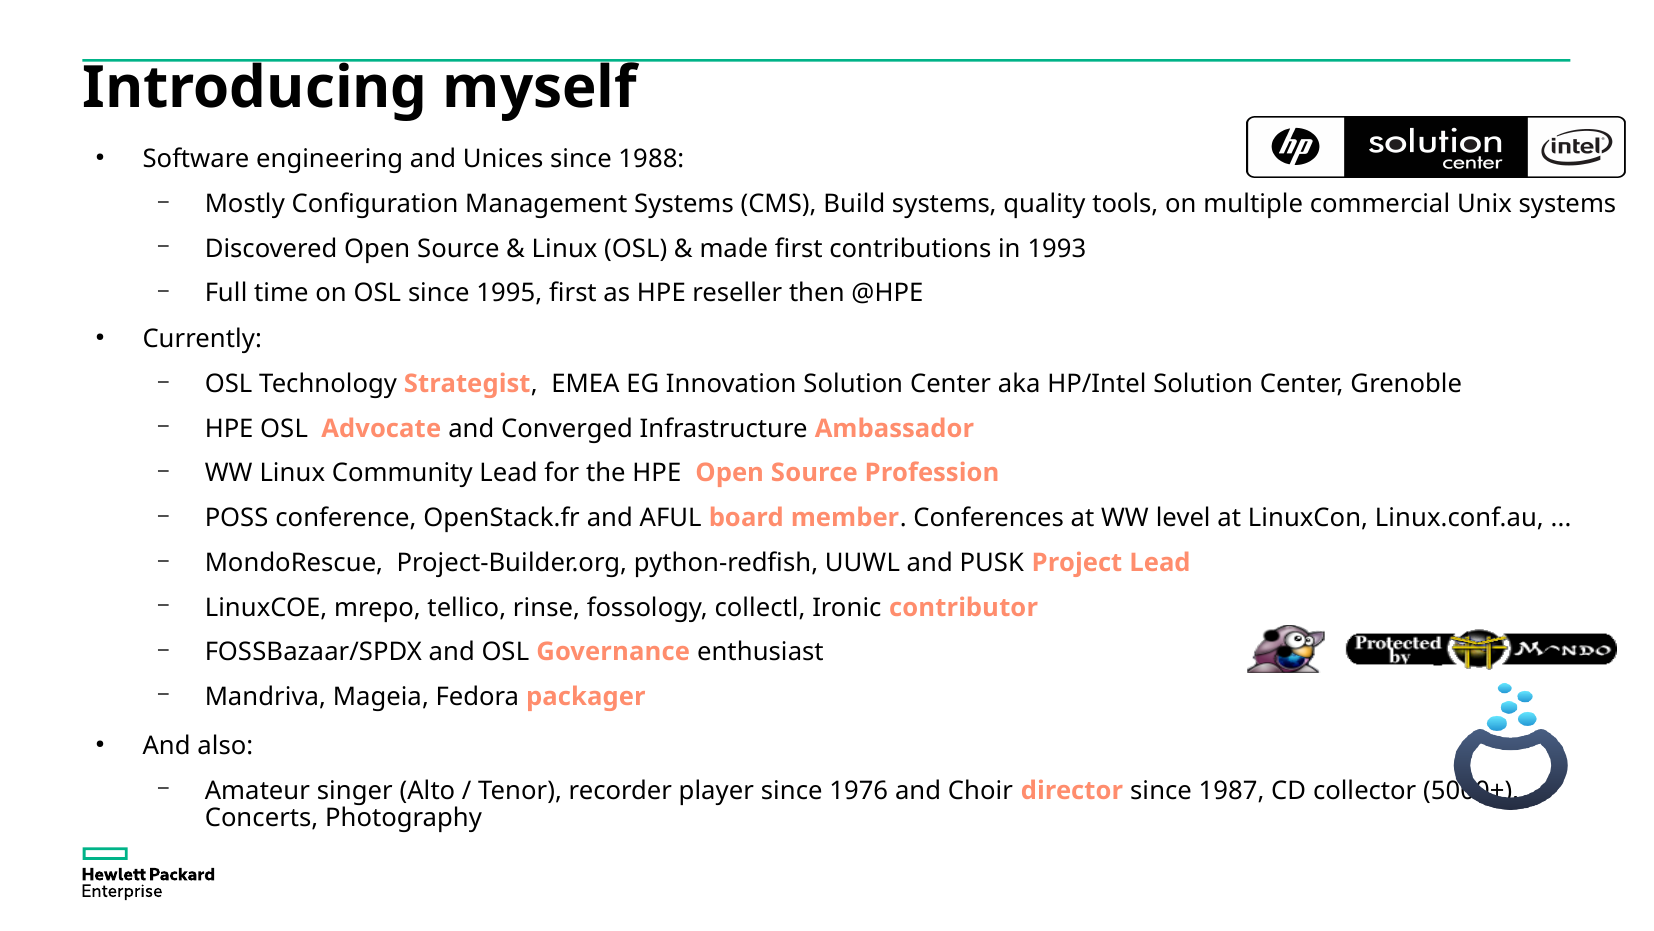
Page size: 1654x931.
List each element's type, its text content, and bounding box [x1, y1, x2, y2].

picture [1246, 116, 1626, 178]
list Software engineering and Unices since 1988: Mostly Configuration Management Systems (CMS), Build systems, quality tools, on multiple commercial Unix systems Discovered Open Source & Linux (OSL) & made first contributions in 1993 Full time on OSL since 1995, first as HPE reseller then @HPE Currently: OSL Technology Strategist, EMEA EG Innovation Solution Center aka HP/Intel Solution Center, Grenoble HPE OSL Advocate and Converged Infrastructure Ambassador WW Linux Community Lead for the HPE Open Source Profession POSS conference, OpenStack.fr and AFUL board member. Conferences at WW level at LinuxCon, Linux.conf.au, ... MondoRescue, Project-Builder.org, python-redfish, UUWL and PUSK Project Lead LinuxCOE, mrepo, tellico, rinse, fossology, collectl, Ironic contributor FOSSBazaar/SPDX and OSL Governance enthusiast Mandriva, Mageia, Fedora packager And also: Amateur singer (Alto / Tenor), recorder player since 1976 and Choir director since 1987, CD collector (5000+), Concerts, Photography [65, 138, 1645, 862]
picture [1226, 606, 1617, 814]
title Introducing myself [82, 57, 1571, 138]
